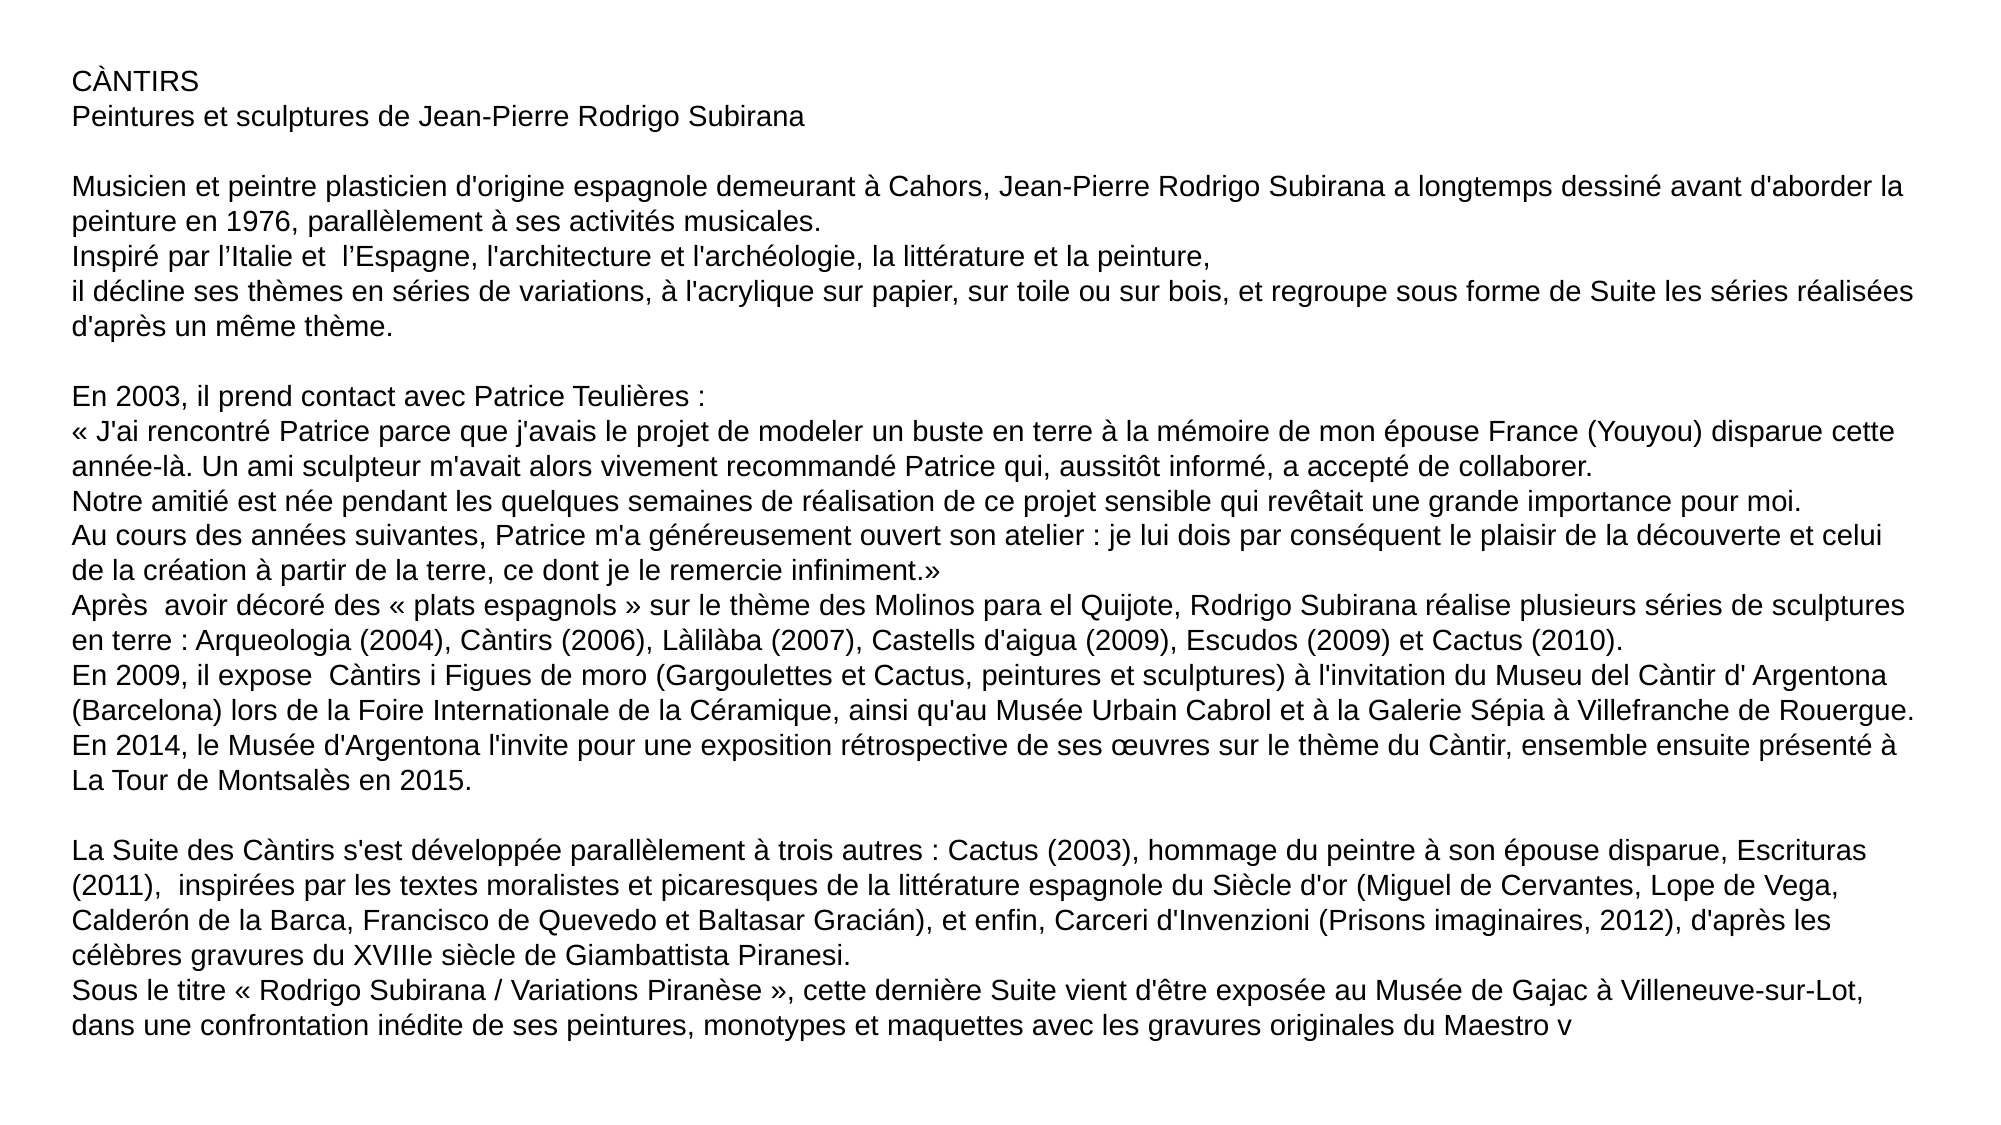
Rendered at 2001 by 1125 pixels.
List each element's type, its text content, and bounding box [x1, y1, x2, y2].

text_box CÀNTIRS Peintures et sculptures de Jean-Pierre Rodrigo Subirana Musicien et peintre plasticien d'origine espagnole demeurant à Cahors, Jean-Pierre Rodrigo Subirana a longtemps dessiné avant d'aborder la peinture en 1976, parallèlement à ses activités musicales. Inspiré par l’Italie et l’Espagne, l'architecture et l'archéologie, la littérature et la peinture, il décline ses thèmes en séries de variations, à l'acrylique sur papier, sur toile ou sur bois, et regroupe sous forme de Suite les séries réalisées d'après un même thème. En 2003, il prend contact avec Patrice Teulières : « J'ai rencontré Patrice parce que j'avais le projet de modeler un buste en terre à la mémoire de mon épouse France (Youyou) disparue cette année-là. Un ami sculpteur m'avait alors vivement recommandé Patrice qui, aussitôt informé, a accepté de collaborer. Notre amitié est née pendant les quelques semaines de réalisation de ce projet sensible qui revêtait une grande importance pour moi. Au cours des années suivantes, Patrice m'a généreusement ouvert son atelier : je lui dois par conséquent le plaisir de la découverte et celui de la création à partir de la terre, ce dont je le remercie infiniment.» Après avoir décoré des « plats espagnols » sur le thème des Molinos para el Quijote, Rodrigo Subirana réalise plusieurs séries de sculptures en terre : Arqueologia (2004), Càntirs (2006), Làlilàba (2007), Castells d'aigua (2009), Escudos (2009) et Cactus (2010). En 2009, il expose Càntirs i Figues de moro (Gargoulettes et Cactus, peintures et sculptures) à l'invitation du Museu del Càntir d' Argentona (Barcelona) lors de la Foire Internationale de la Céramique, ainsi qu'au Musée Urbain Cabrol et à la Galerie Sépia à Villefranche de Rouergue. En 2014, le Musée d'Argentona l'invite pour une exposition rétrospective de ses œuvres sur le thème du Càntir, ensemble ensuite présenté à La Tour de Montsalès en 2015. La Suite des Càntirs s'est développée parallèlement à trois autres : Cactus (2003), hommage du peintre à son épouse disparue, Escrituras (2011), inspirées par les textes moralistes et picaresques de la littérature espagnole du Siècle d'or (Miguel de Cervantes, Lope de Vega, Calderón de la Barca, Francisco de Quevedo et Baltasar Gracián), et enfin, Carceri d'Invenzioni (Prisons imaginaires, 2012), d'après les célèbres gravures du XVIIIe siècle de Giambattista Piranesi. Sous le titre « Rodrigo Subirana / Variations Piranèse », cette dernière Suite vient d'être exposée au Musée de Gajac à Villeneuve-sur-Lot, dans une confrontation inédite de ses peintures, monotypes et maquettes avec les gravures originales du Maestro v [56, 54, 1936, 1049]
